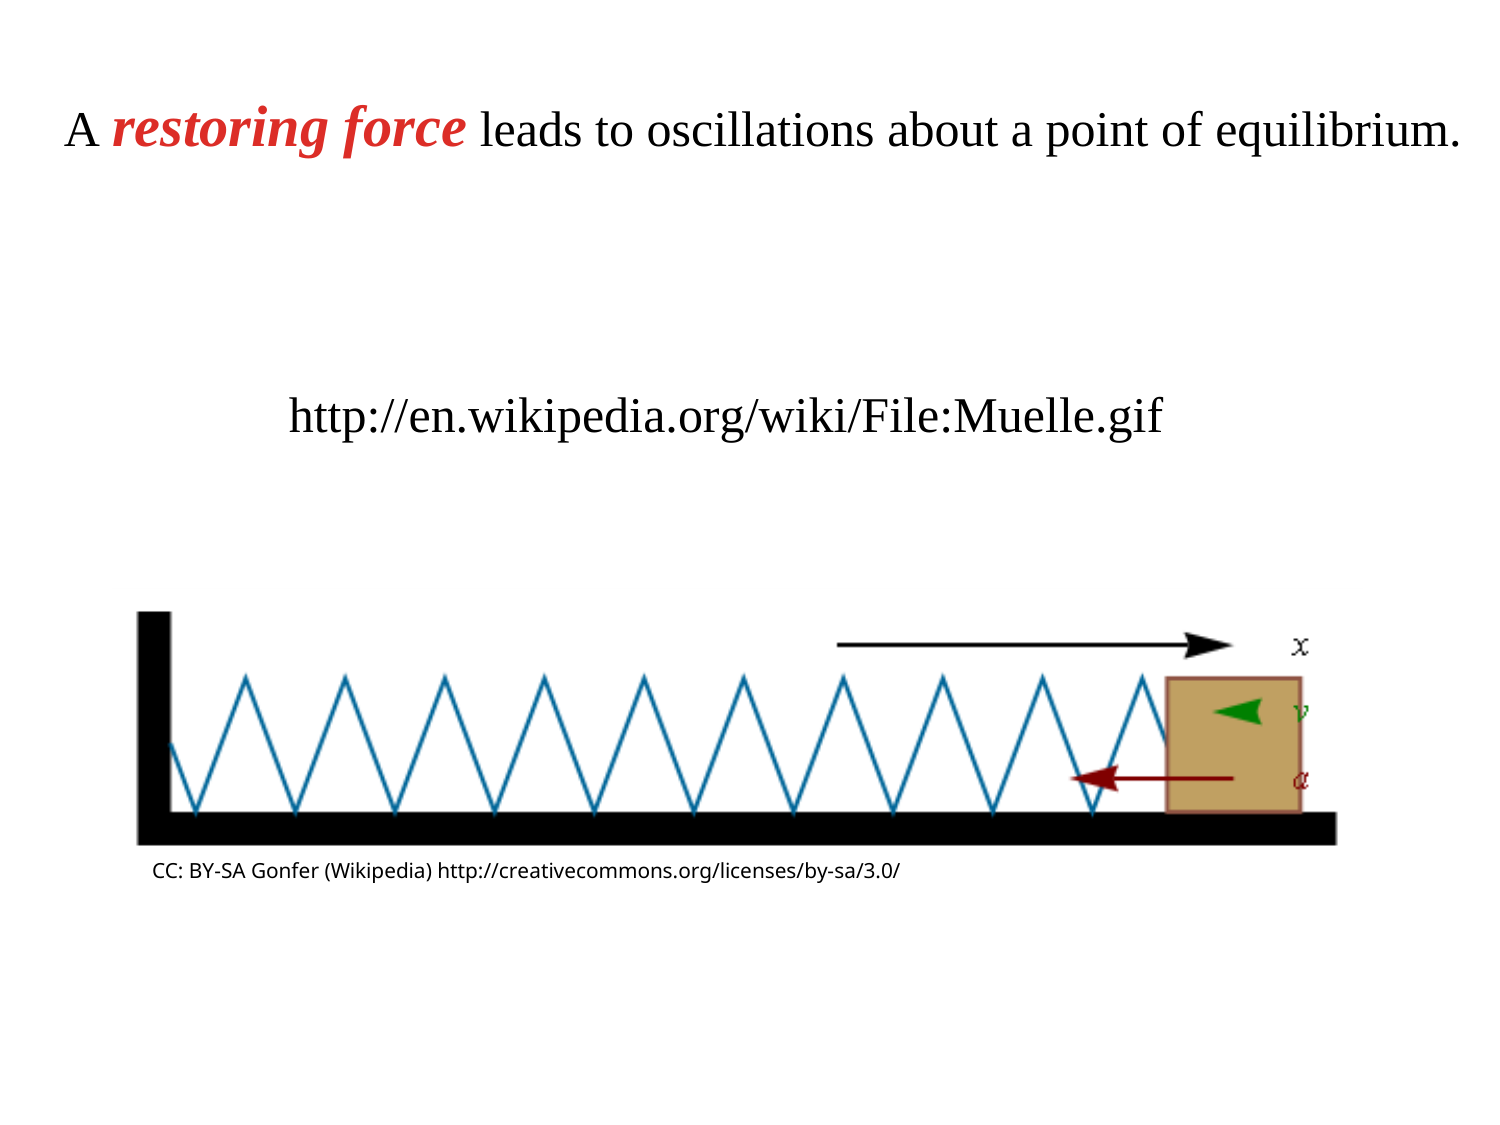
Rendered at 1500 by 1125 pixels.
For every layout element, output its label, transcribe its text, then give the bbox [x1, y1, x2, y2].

picture [112, 587, 1363, 871]
text_box CC: BY-SA Gonfer (Wikipedia) http://creativecommons.org/licenses/by-sa/3.0/ [137, 849, 1025, 891]
text_box A restoring force leads to oscillations about a point of equilibrium. [49, 79, 1478, 166]
text_box http://en.wikipedia.org/wiki/File:Muelle.gif [274, 374, 1180, 451]
